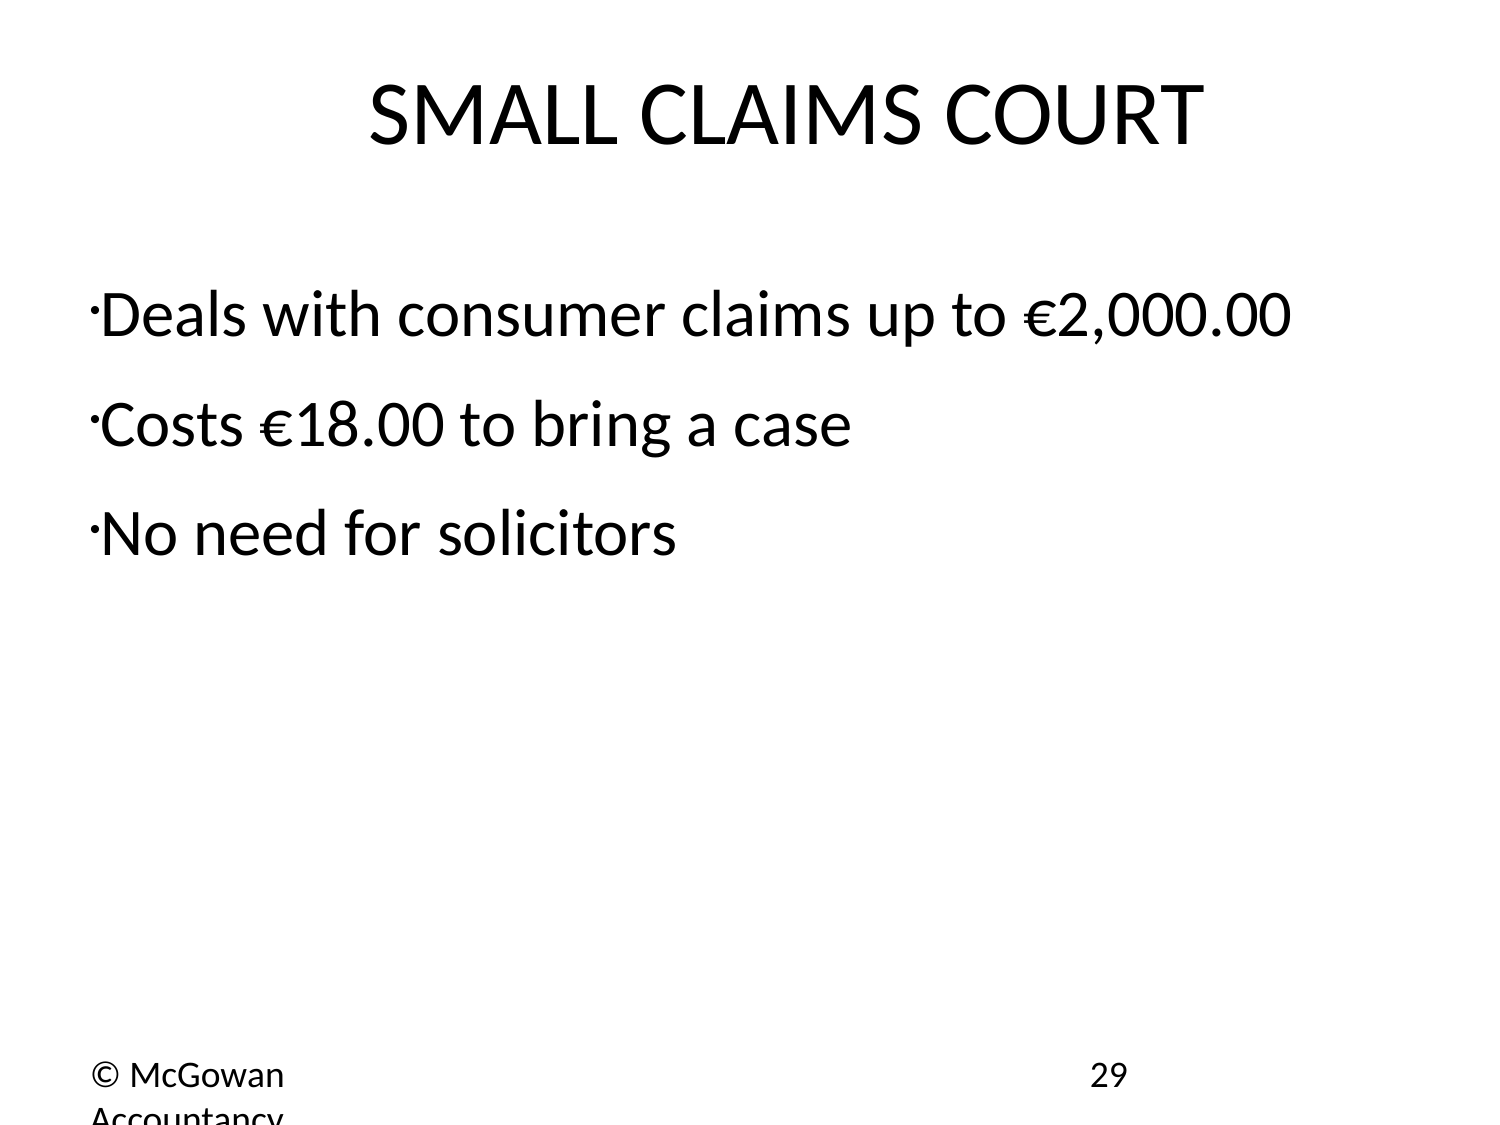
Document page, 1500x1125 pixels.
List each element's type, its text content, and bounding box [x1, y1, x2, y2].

title SMALL CLAIMS COURT [75, 45, 1425, 233]
list Deals with consumer claims up to €2,000.00 Costs €18.00 to bring a case No need for solicitors [75, 262, 1425, 1005]
text_box © McGowan Accountancy Services [75, 1042, 425, 1103]
text_box [1074, 1042, 1425, 1103]
